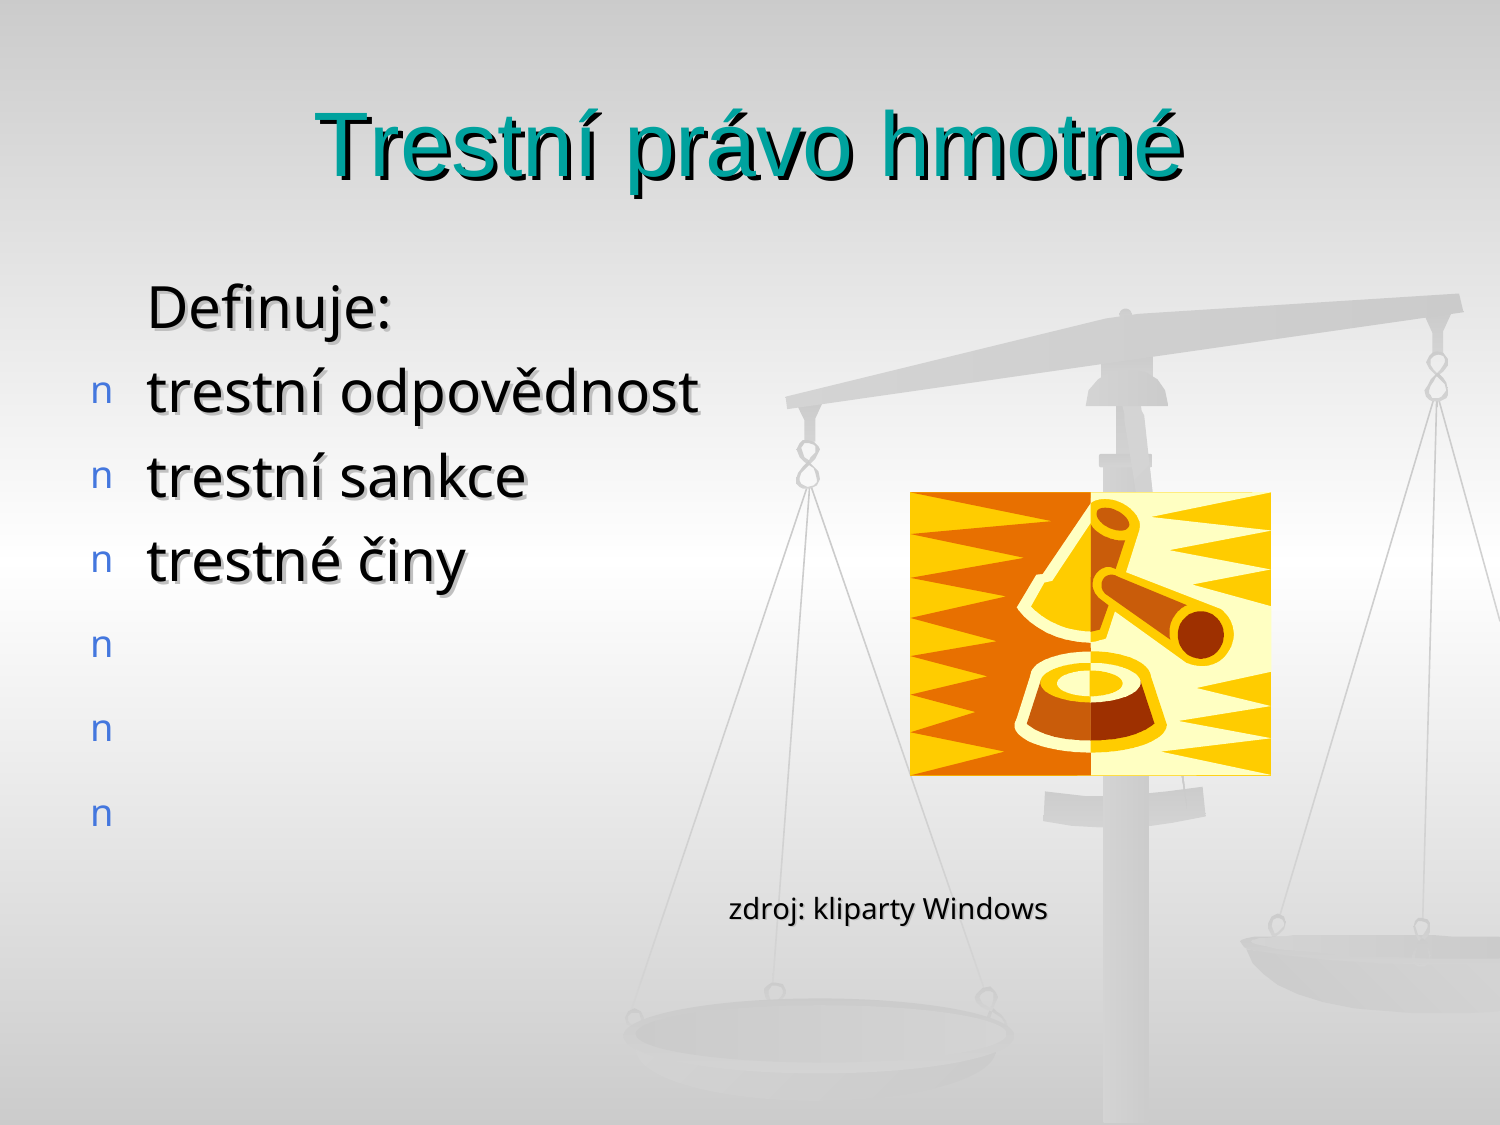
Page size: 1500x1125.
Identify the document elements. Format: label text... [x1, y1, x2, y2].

title Trestní právo hmotné [75, 45, 1426, 234]
list Definuje: trestní odpovědnost trestní sankce trestné činy zdroj: kliparty Windows [75, 262, 1294, 1006]
picture [910, 487, 1278, 781]
